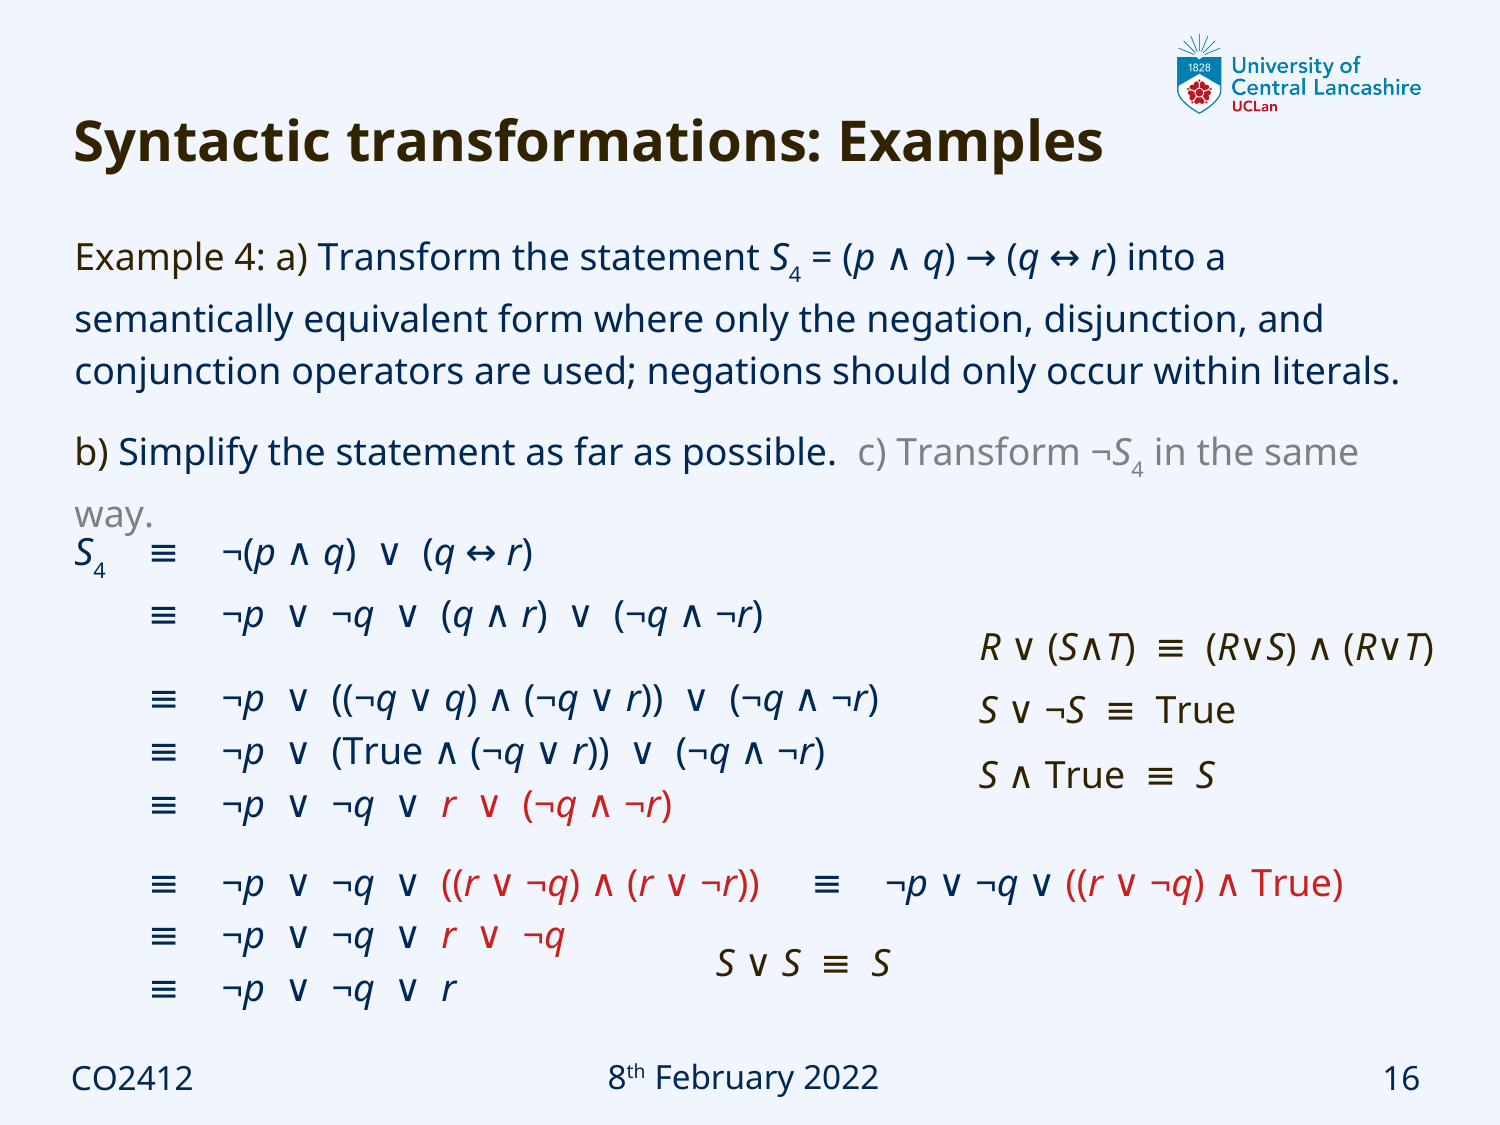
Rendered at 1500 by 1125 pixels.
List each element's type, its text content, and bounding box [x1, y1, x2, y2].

text_box ≡ ¬p ∨ ((¬q ∨ q) ∧ (¬q ∨ r)) ∨ (¬q ∧ ¬r) ≡ ¬p ∨ (True ∧ (¬q ∨ r)) ∨ (¬q ∧ ¬r) ≡ ¬p ∨ ¬q ∨ r ∨ (¬q ∧ ¬r) ≡ ¬p ∨ ¬q ∨ ((r ∨ ¬q) ∧ (r ∨ ¬r)) ≡ ¬p ∨ ¬q ∨ ((r ∨ ¬q) ∧ True) ≡ ¬p ∨ ¬q ∨ r ∨ ¬q ≡ ¬p ∨ ¬q ∨ r [59, 659, 1500, 1017]
text_box S4 ≡ ¬(p ∧ q) ∨ (q ↔ r) ≡ ¬p ∨ ¬q ∨ (q ∧ r) ∨ (¬q ∧ ¬r) [59, 511, 1435, 659]
text_box S ∧ True ≡ S [963, 743, 1471, 804]
text_box Example 4: a) Transform the statement S4 = (p ∧ q) → (q ↔ r) into a semantically equivalent form where only the negation, disjunction, and conjunction operators are used; negations should only occur within literals. b) Simplify the statement as far as possible. c) Transform ¬S4 in the same way. [59, 216, 1454, 490]
text_box S ∨ S ≡ S [701, 931, 1209, 991]
text_box S ∨ ¬S ≡ True [963, 678, 1471, 739]
picture [1177, 34, 1421, 93]
text_box R ∨ (S∧T) ≡ (R∨S) ∧ (R∨T) [964, 615, 1473, 676]
title Syntactic transformations: Examples [58, 93, 1475, 186]
